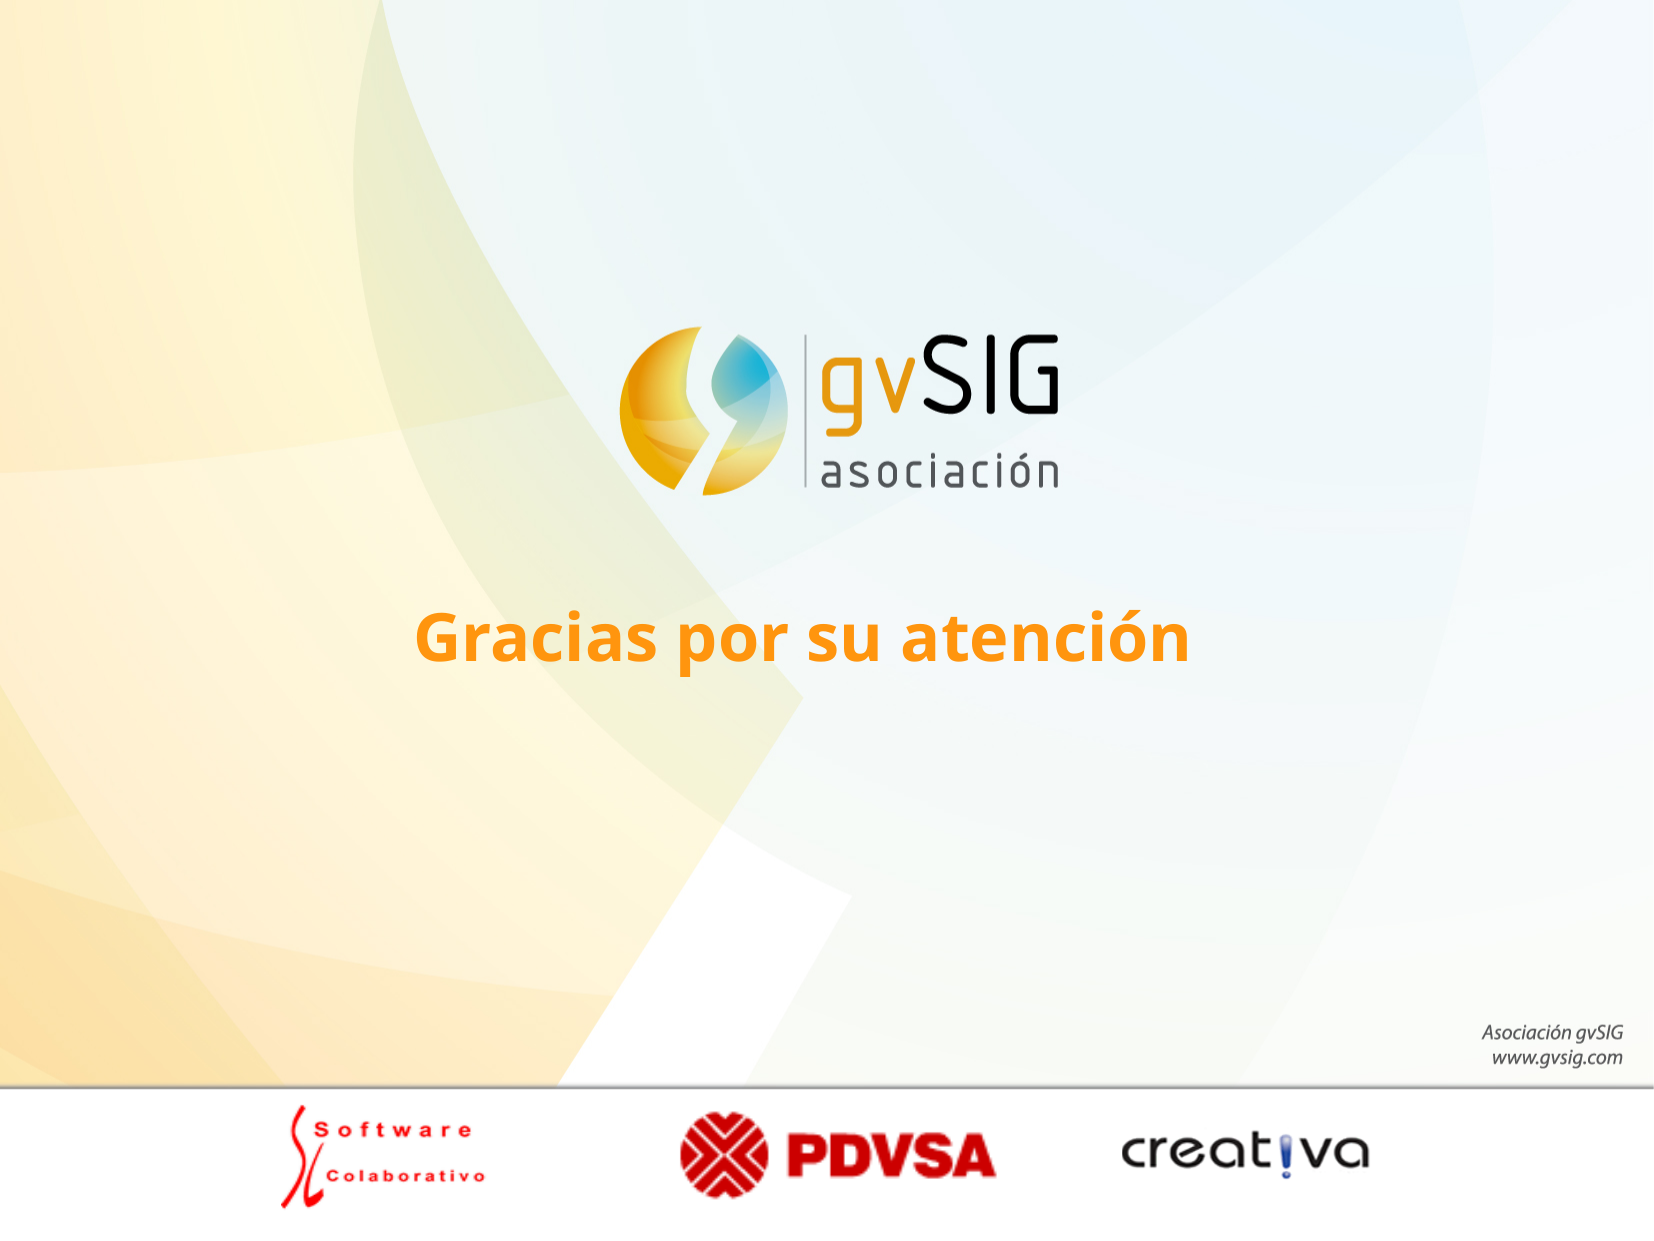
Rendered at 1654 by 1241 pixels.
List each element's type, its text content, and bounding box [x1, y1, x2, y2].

text_box Gracias por su atención [413, 596, 1359, 675]
picture [0, 0, 1654, 1241]
